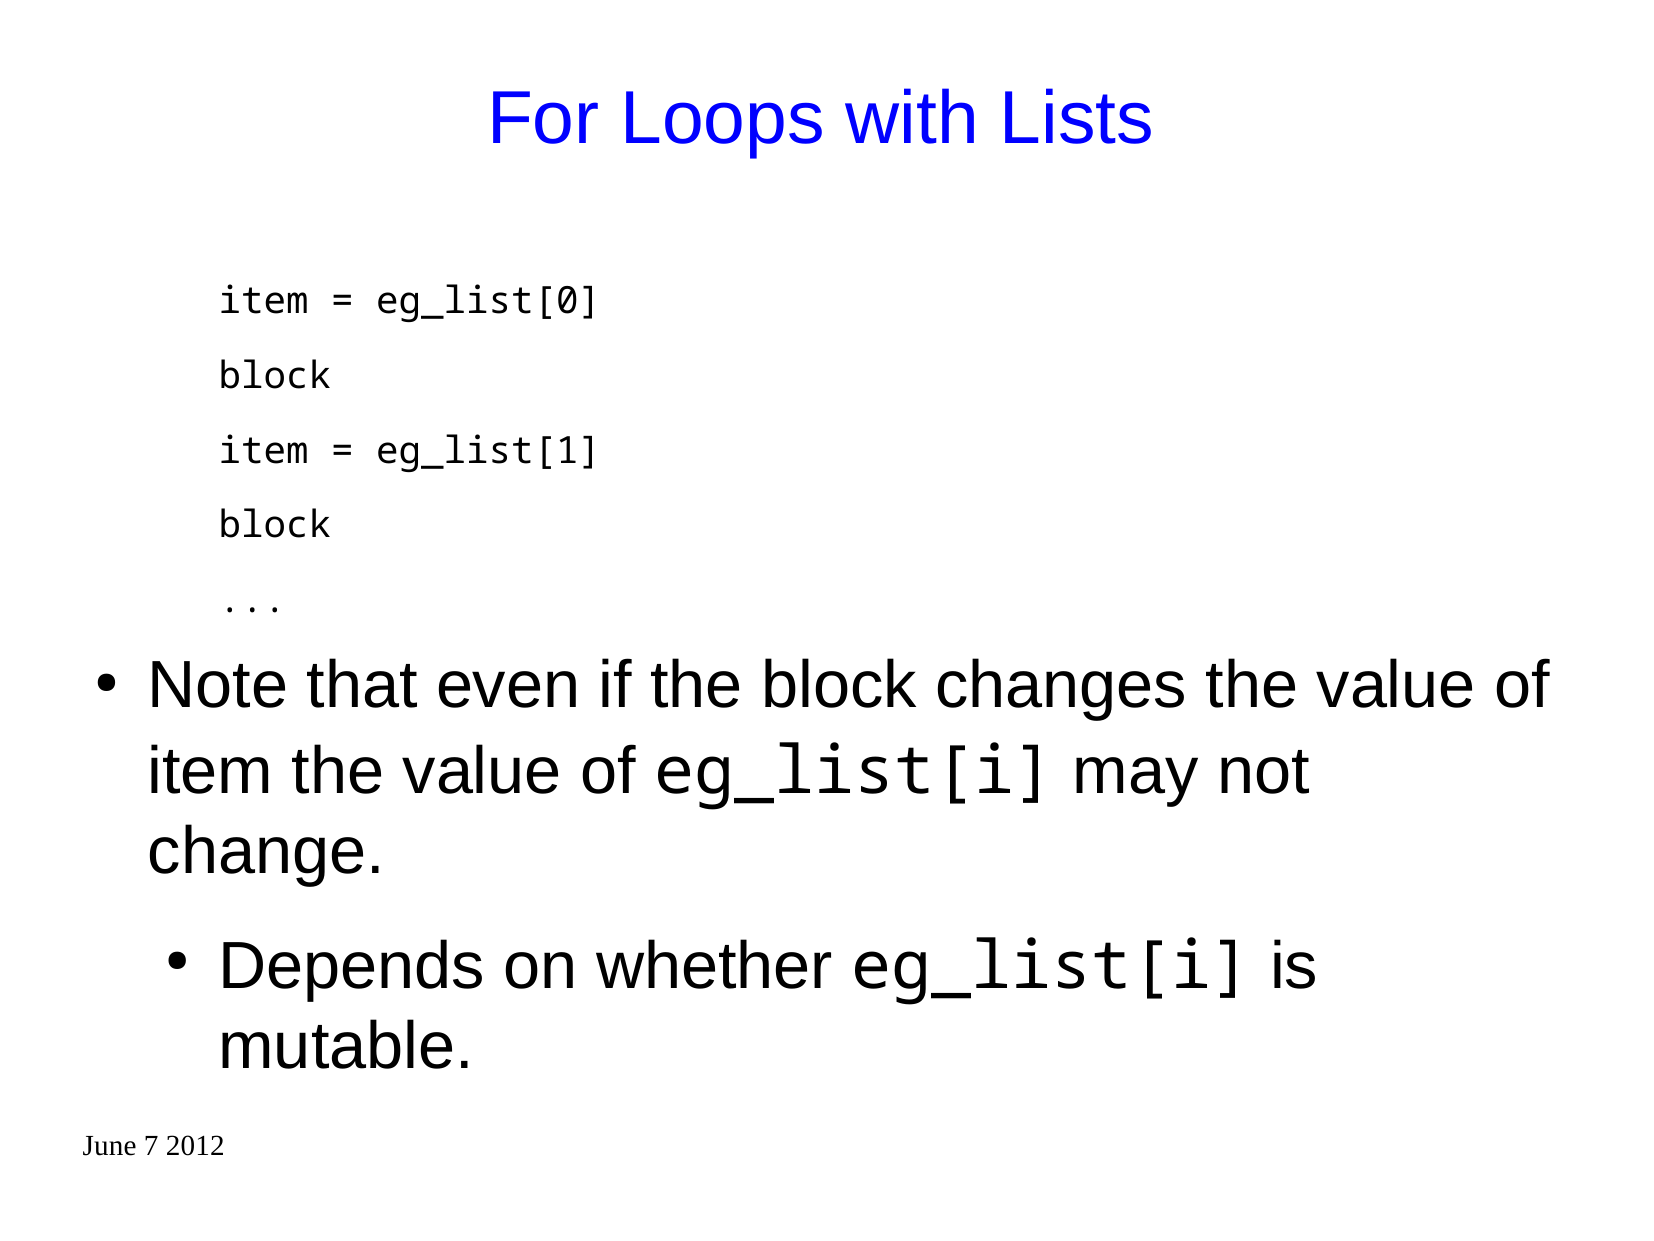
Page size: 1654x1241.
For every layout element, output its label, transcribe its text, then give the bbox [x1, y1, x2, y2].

list item = eg_list[0] block item = eg_list[1] block ... Note that even if the block changes the value of item the value of eg_list[i] may not change. Depends on whether eg_list[i] is mutable. [76, 274, 1565, 1093]
title For Loops with Lists [76, 58, 1565, 178]
